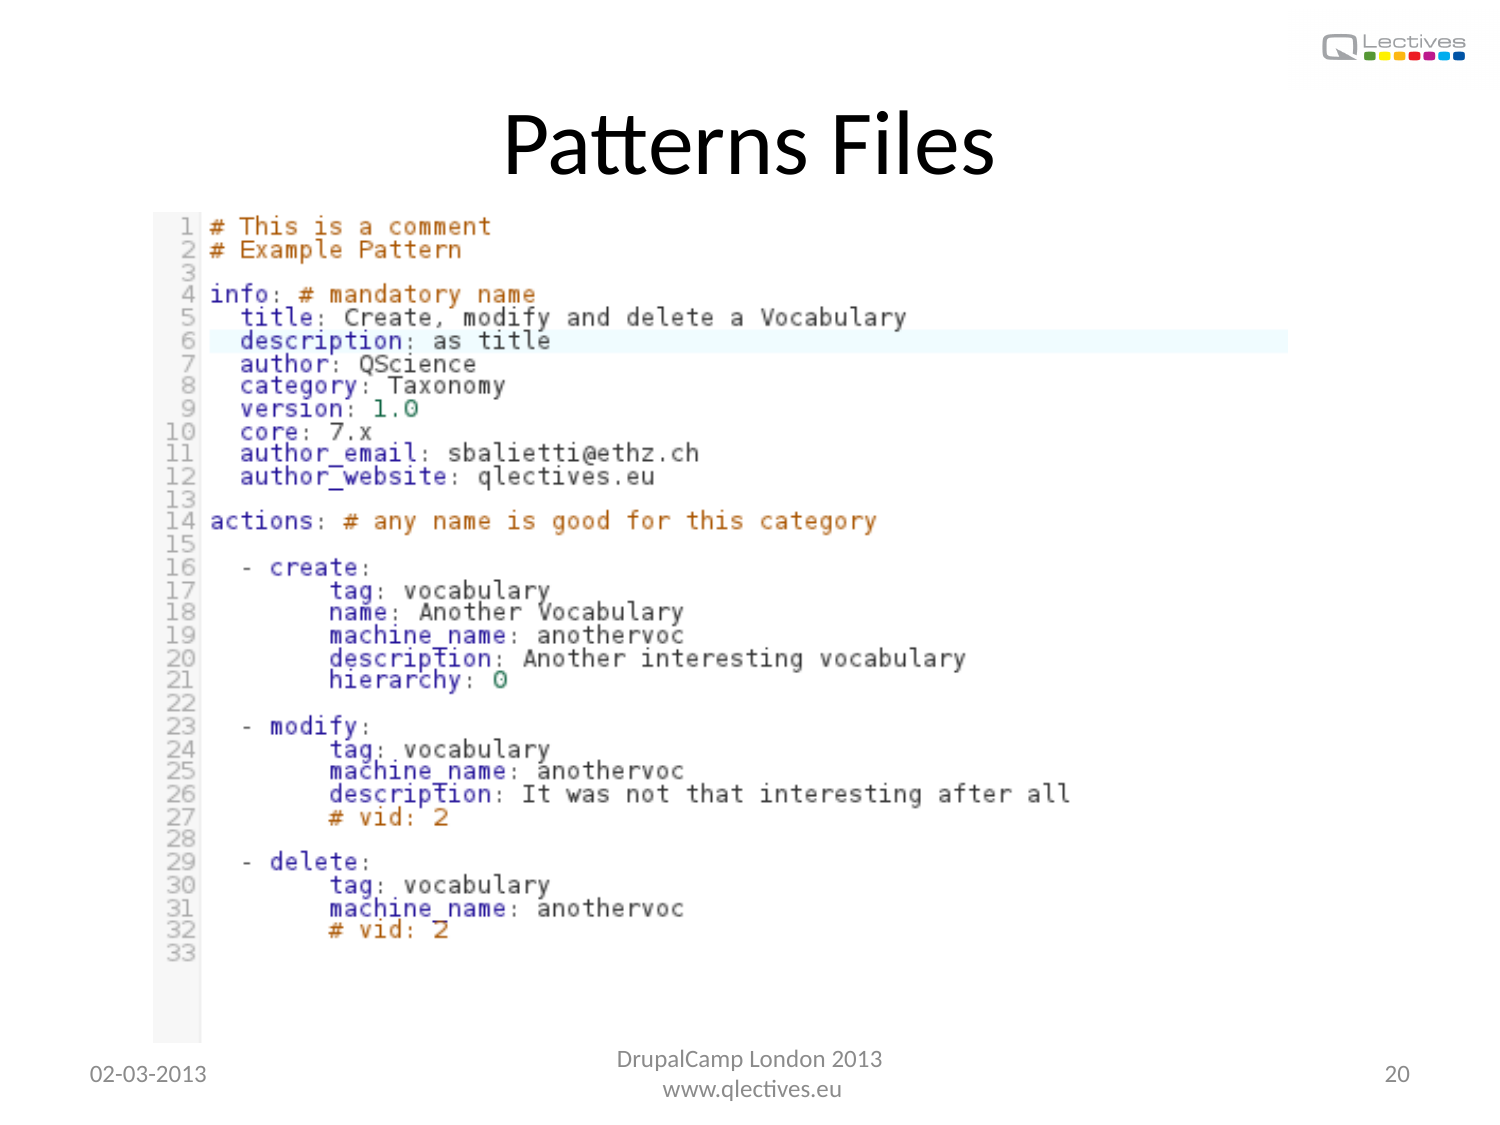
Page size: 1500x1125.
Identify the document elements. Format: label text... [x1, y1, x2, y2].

text_box DrupalCamp London 2013 www.qlectives.eu [512, 1043, 988, 1103]
text_box Patterns Files [74, 44, 1425, 233]
text_box <number> [1074, 1042, 1425, 1103]
text_box 02-03-2013 [74, 1042, 425, 1103]
picture [1288, 9, 1500, 90]
picture [153, 212, 1288, 1043]
